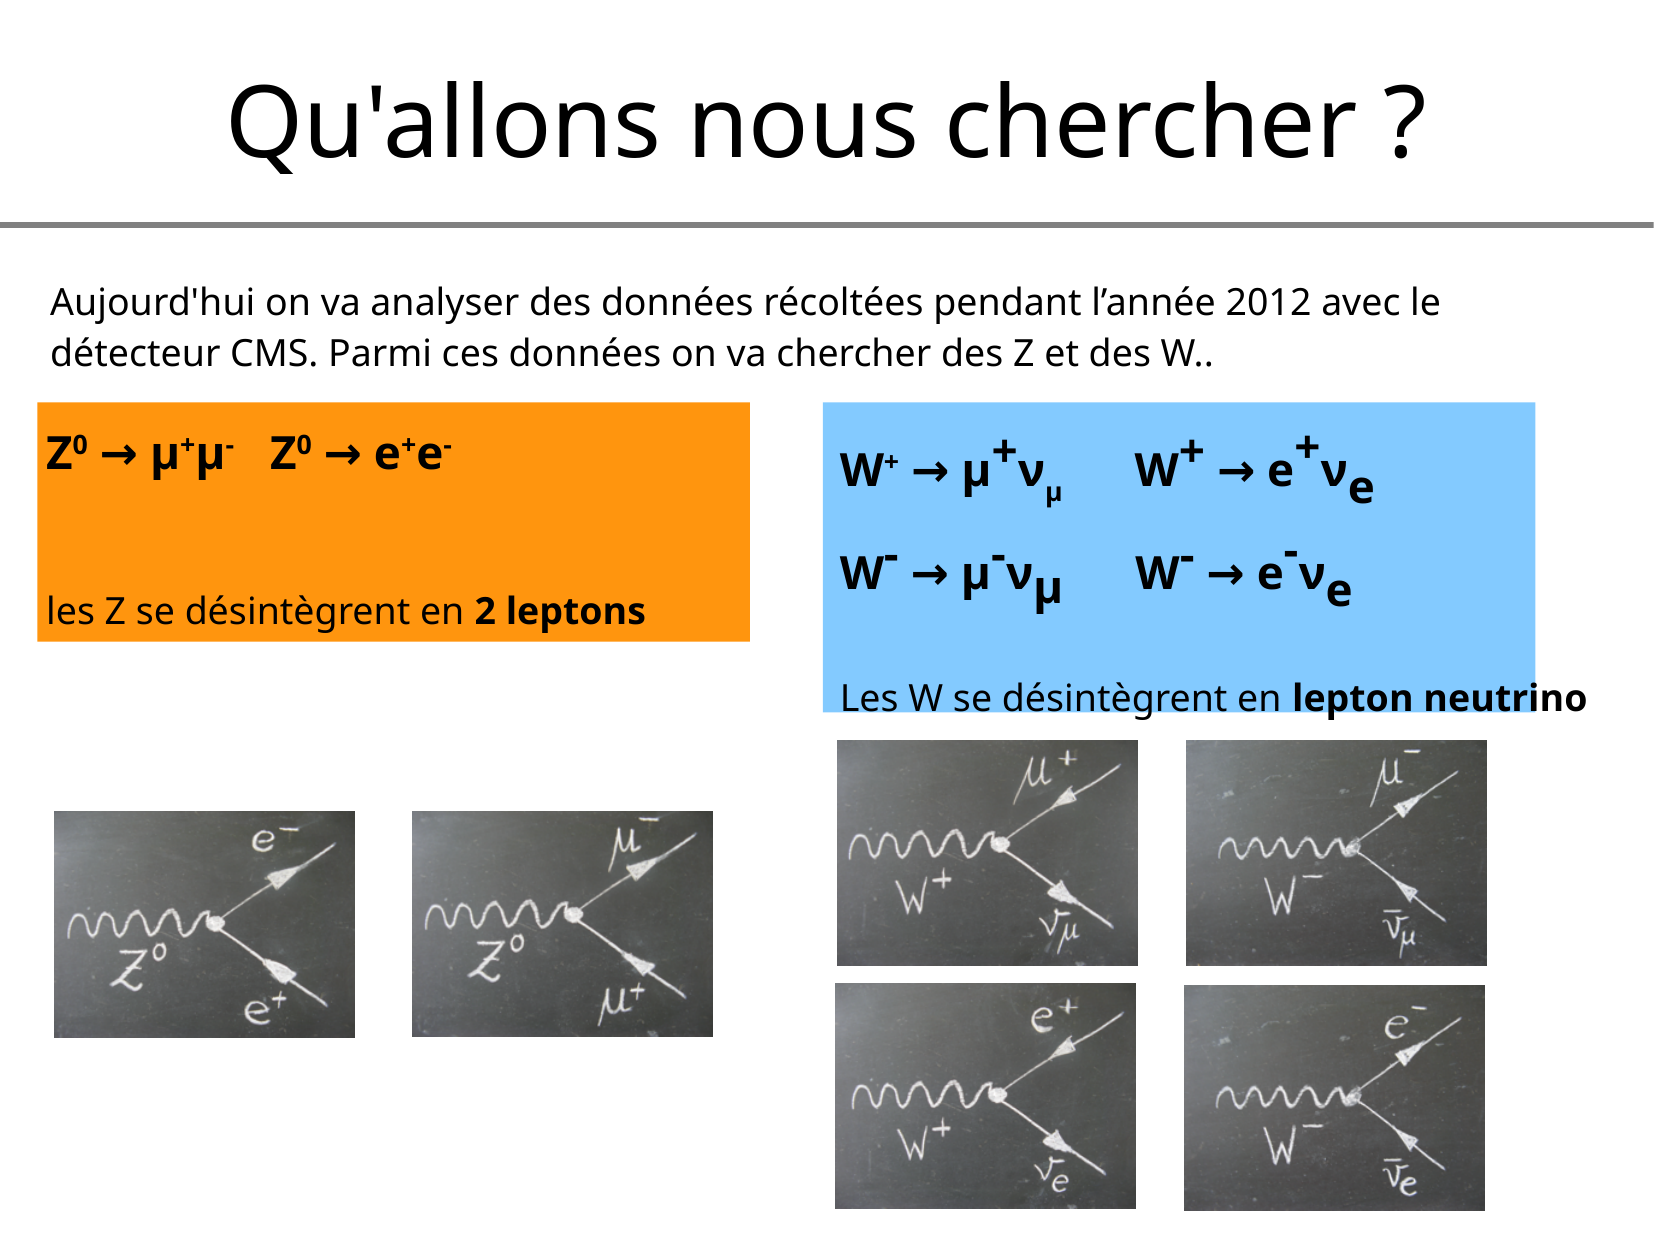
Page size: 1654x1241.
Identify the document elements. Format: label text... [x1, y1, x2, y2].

text_box [1478, 697, 1486, 707]
text_box [1372, 697, 1381, 707]
text_box [1006, 697, 1018, 709]
text_box Z0 → μ+μ- Z0 → e+e- les Z se désintègrent en 2 leptons [31, 413, 788, 613]
picture [835, 983, 1136, 1209]
picture [1186, 740, 1487, 966]
text_box [1334, 697, 1341, 707]
text_box [1333, 697, 1536, 713]
text_box [548, 613, 555, 620]
picture [54, 811, 355, 1038]
text_box [1151, 697, 1328, 713]
text_box [822, 402, 1536, 713]
picture [412, 811, 713, 1037]
text_box [915, 697, 920, 706]
text_box [319, 613, 331, 622]
text_box Aujourd'hui on va analyser des données récoltées pendant l’année 2012 avec le détecteur CMS. Parmi ces données on va chercher des Z et des W.. [35, 267, 1573, 369]
picture [837, 740, 1138, 966]
text_box [37, 402, 750, 413]
text_box Qu'allons nous chercher ? [0, 43, 1654, 173]
text_box [189, 613, 201, 622]
text_box [37, 613, 750, 642]
picture [1184, 985, 1485, 1211]
text_box [586, 613, 595, 620]
text_box [1136, 697, 1148, 709]
text_box W+ → μ+νμ W+ → e+νe W- → μ-νμ W- → e-νe Les W se désintègrent en lepton neutrino [825, 406, 1613, 697]
